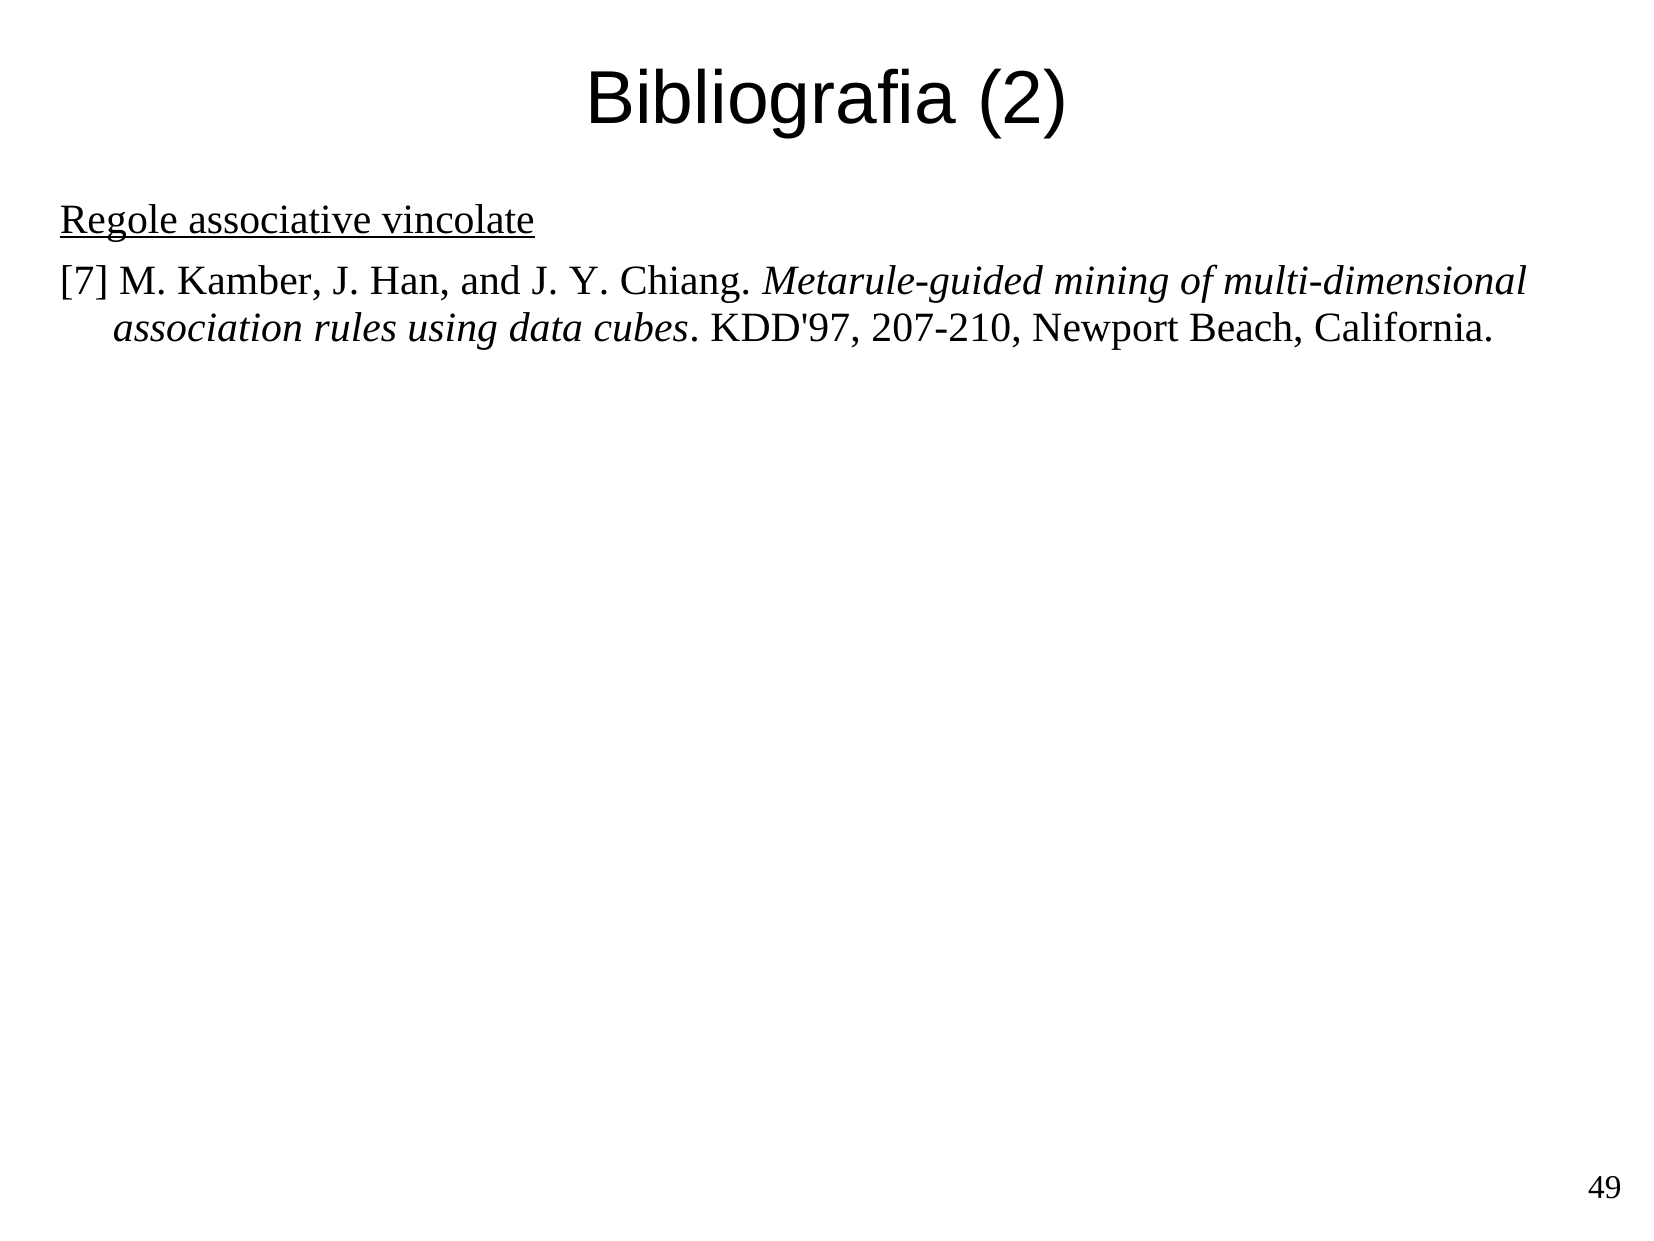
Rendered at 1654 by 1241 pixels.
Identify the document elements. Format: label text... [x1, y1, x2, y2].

title Bibliografia (2) [37, 30, 1617, 166]
list Regole associative vincolate [7] M. Kamber, J. Han, and J. Y. Chiang. Metarule-guided mining of multi-dimensional association rules using data cubes. KDD'97, 207-210, Newport Beach, California. [42, 196, 1612, 1187]
